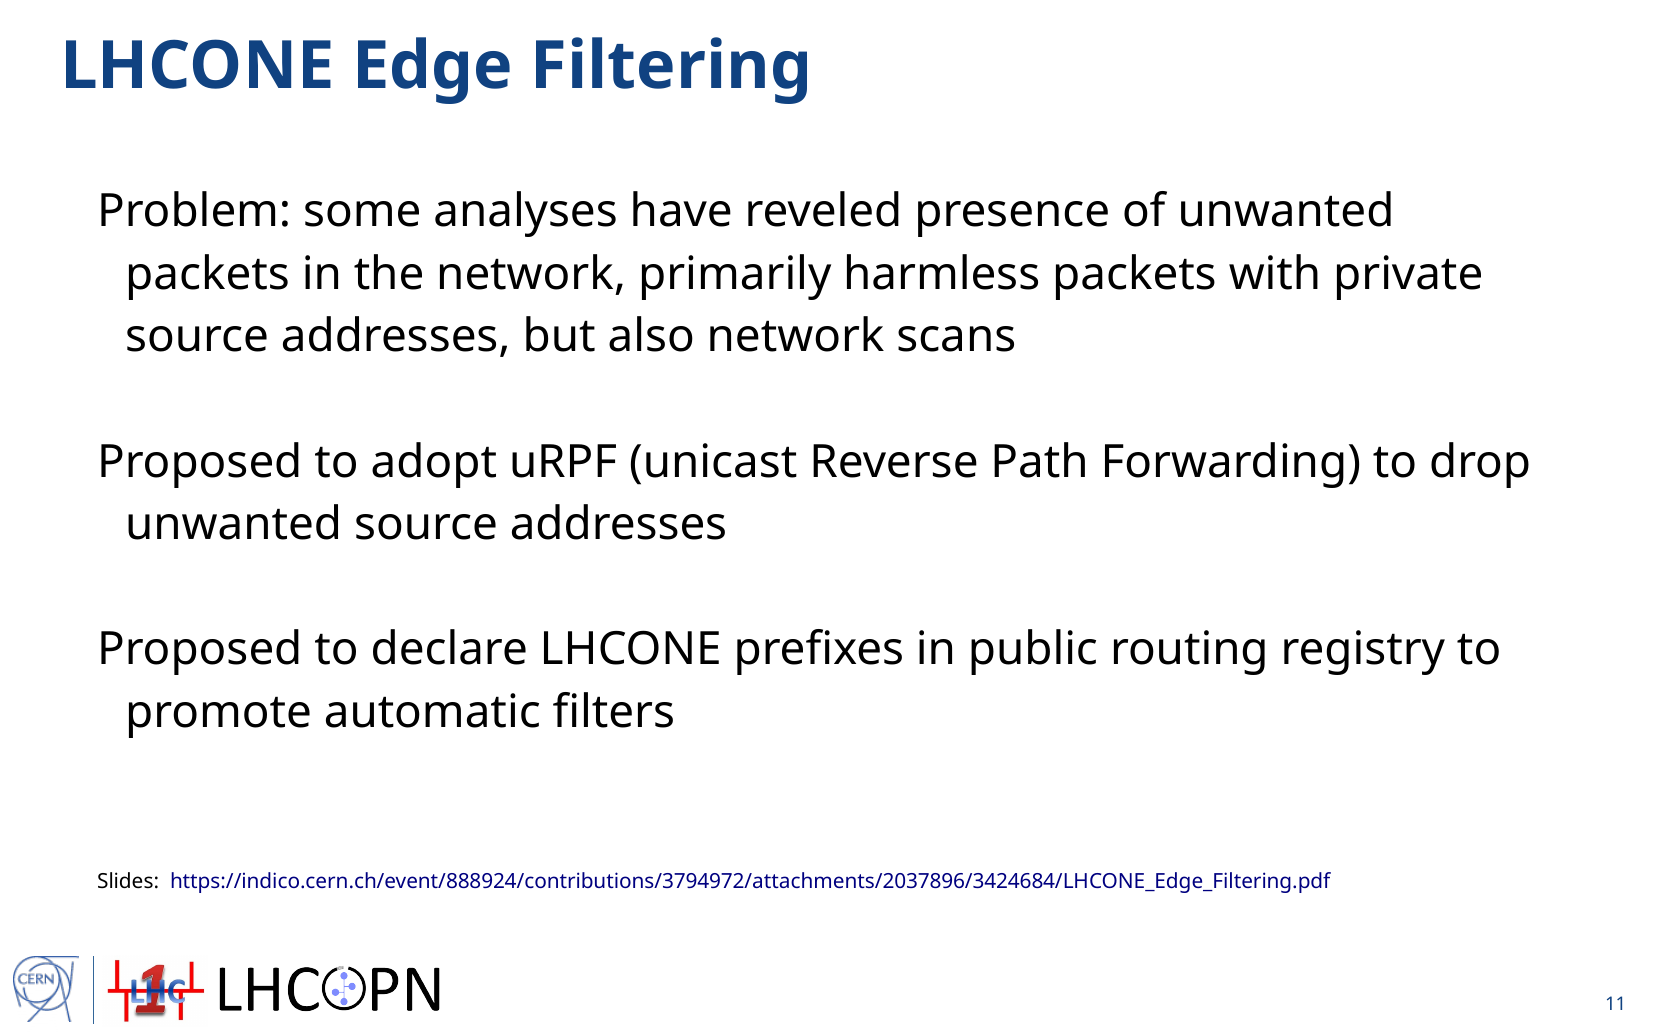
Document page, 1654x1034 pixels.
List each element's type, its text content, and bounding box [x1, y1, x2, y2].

picture [13, 956, 79, 1032]
text_box Problem: some analyses have reveled presence of unwanted packets in the network, primarily harmless packets with private source addresses, but also network scans Proposed to adopt uRPF (unicast Reverse Path Forwarding) to drop unwanted source addresses Proposed to declare LHCONE prefixes in public routing registry to promote automatic filters Slides: https://indico.cern.ch/event/888924/contributions/3794972/attachments/2037896/3424684/LHCONE_Edge_Filtering.pdf [82, 170, 1578, 1034]
title LHCONE Edge Filtering [60, 0, 1528, 138]
